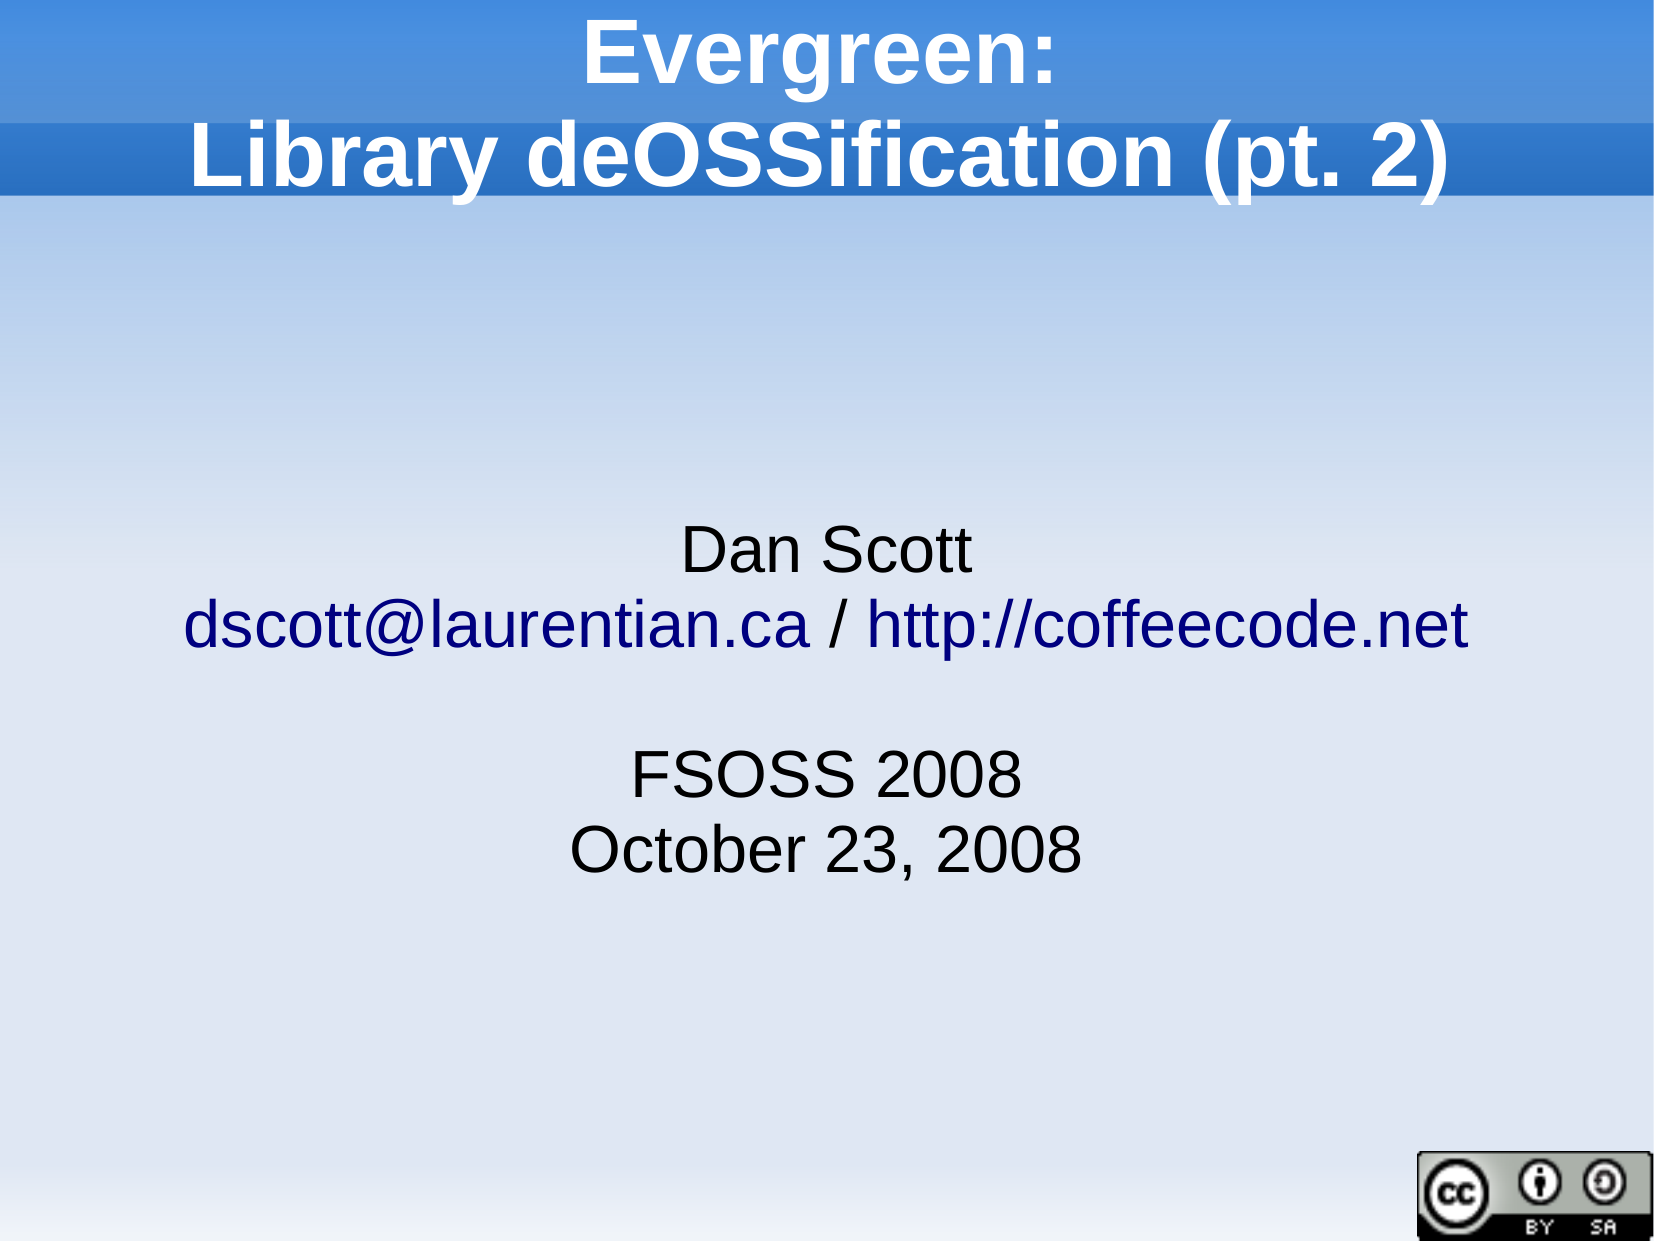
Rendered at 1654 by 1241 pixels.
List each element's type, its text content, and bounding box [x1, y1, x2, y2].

picture [0, 0, 1654, 1241]
subtitle Dan Scott dscott@laurentian.ca / http://coffeecode.net FSOSS 2008 October 23, 2008 [82, 297, 1571, 1102]
title Evergreen: Library deOSSification (pt. 2) [76, 0, 1565, 222]
